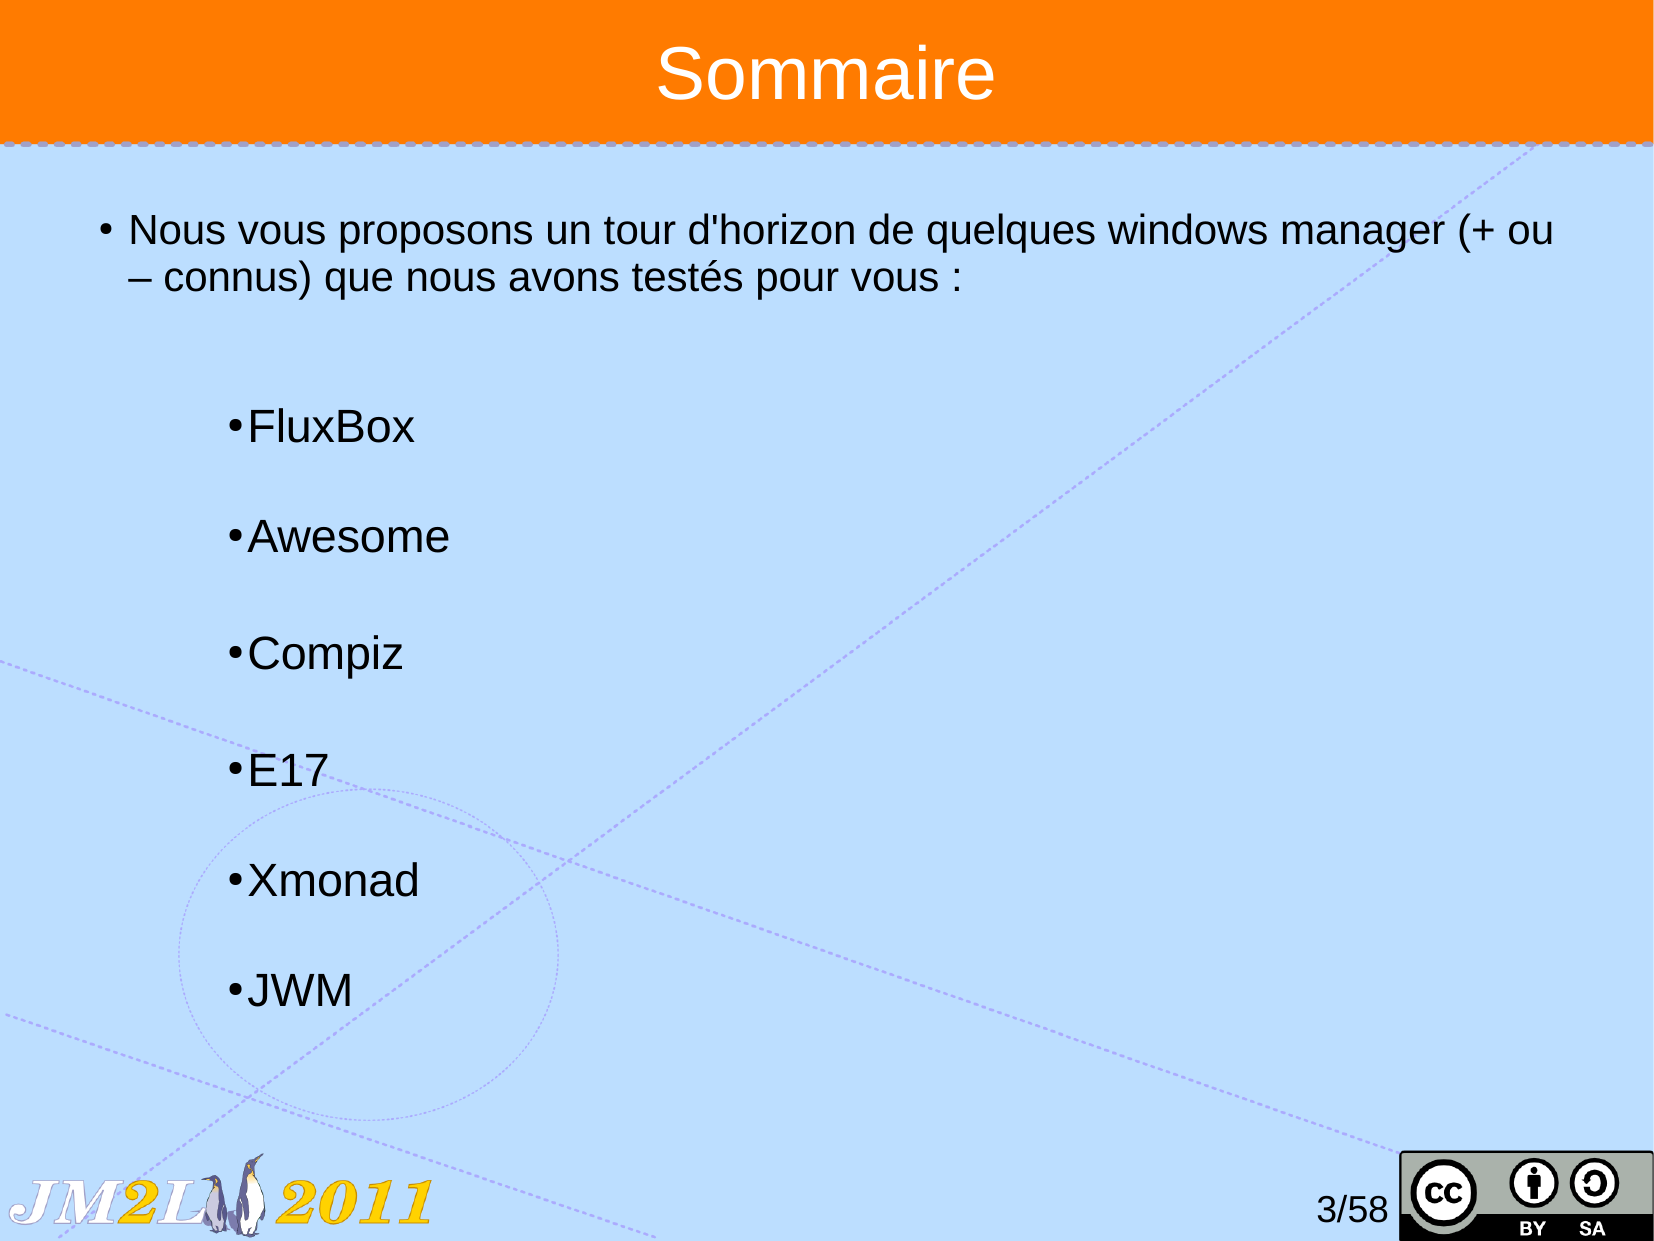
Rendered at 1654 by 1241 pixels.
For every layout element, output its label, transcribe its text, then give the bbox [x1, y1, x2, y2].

title Sommaire [29, 0, 1625, 148]
picture [0, 0, 1654, 1241]
list Nous vous proposons un tour d'horizon de quelques windows manager (+ ou – connus) que nous avons testés pour vous : FluxBox Awesome Compiz E17 Xmonad JWM [88, 206, 1577, 1026]
